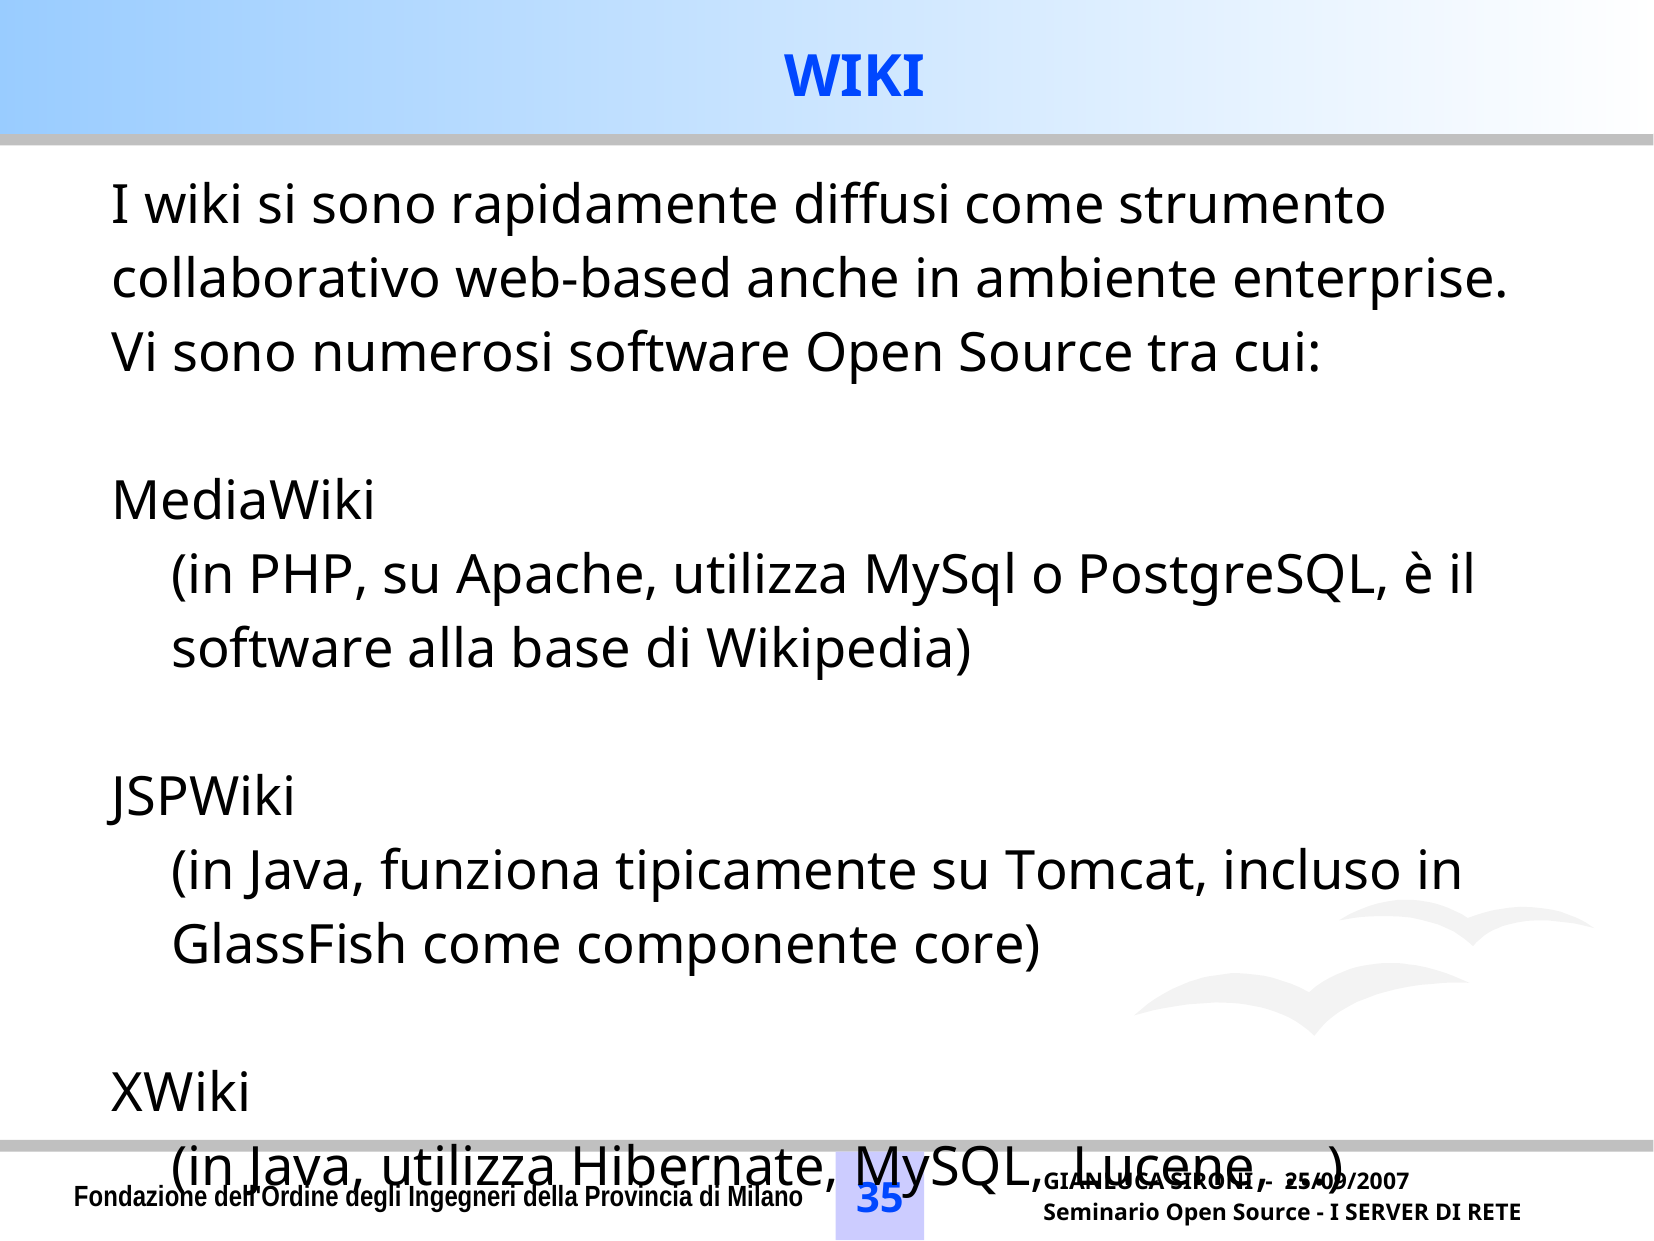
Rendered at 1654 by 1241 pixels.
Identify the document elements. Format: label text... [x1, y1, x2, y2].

list I wiki si sono rapidamente diffusi come strumento collaborativo web-based anche in ambiente enterprise. Vi sono numerosi software Open Source tra cui: MediaWiki (in PHP, su Apache, utilizza MySql o PostgreSQL, è il software alla base di Wikipedia) JSPWiki (in Java, funziona tipicamente su Tomcat, incluso in GlassFish come componente core) XWiki (in Java, utilizza Hibernate, MySQL, Lucene, ...) [111, 165, 1654, 1241]
title WIKI [85, 0, 1654, 148]
